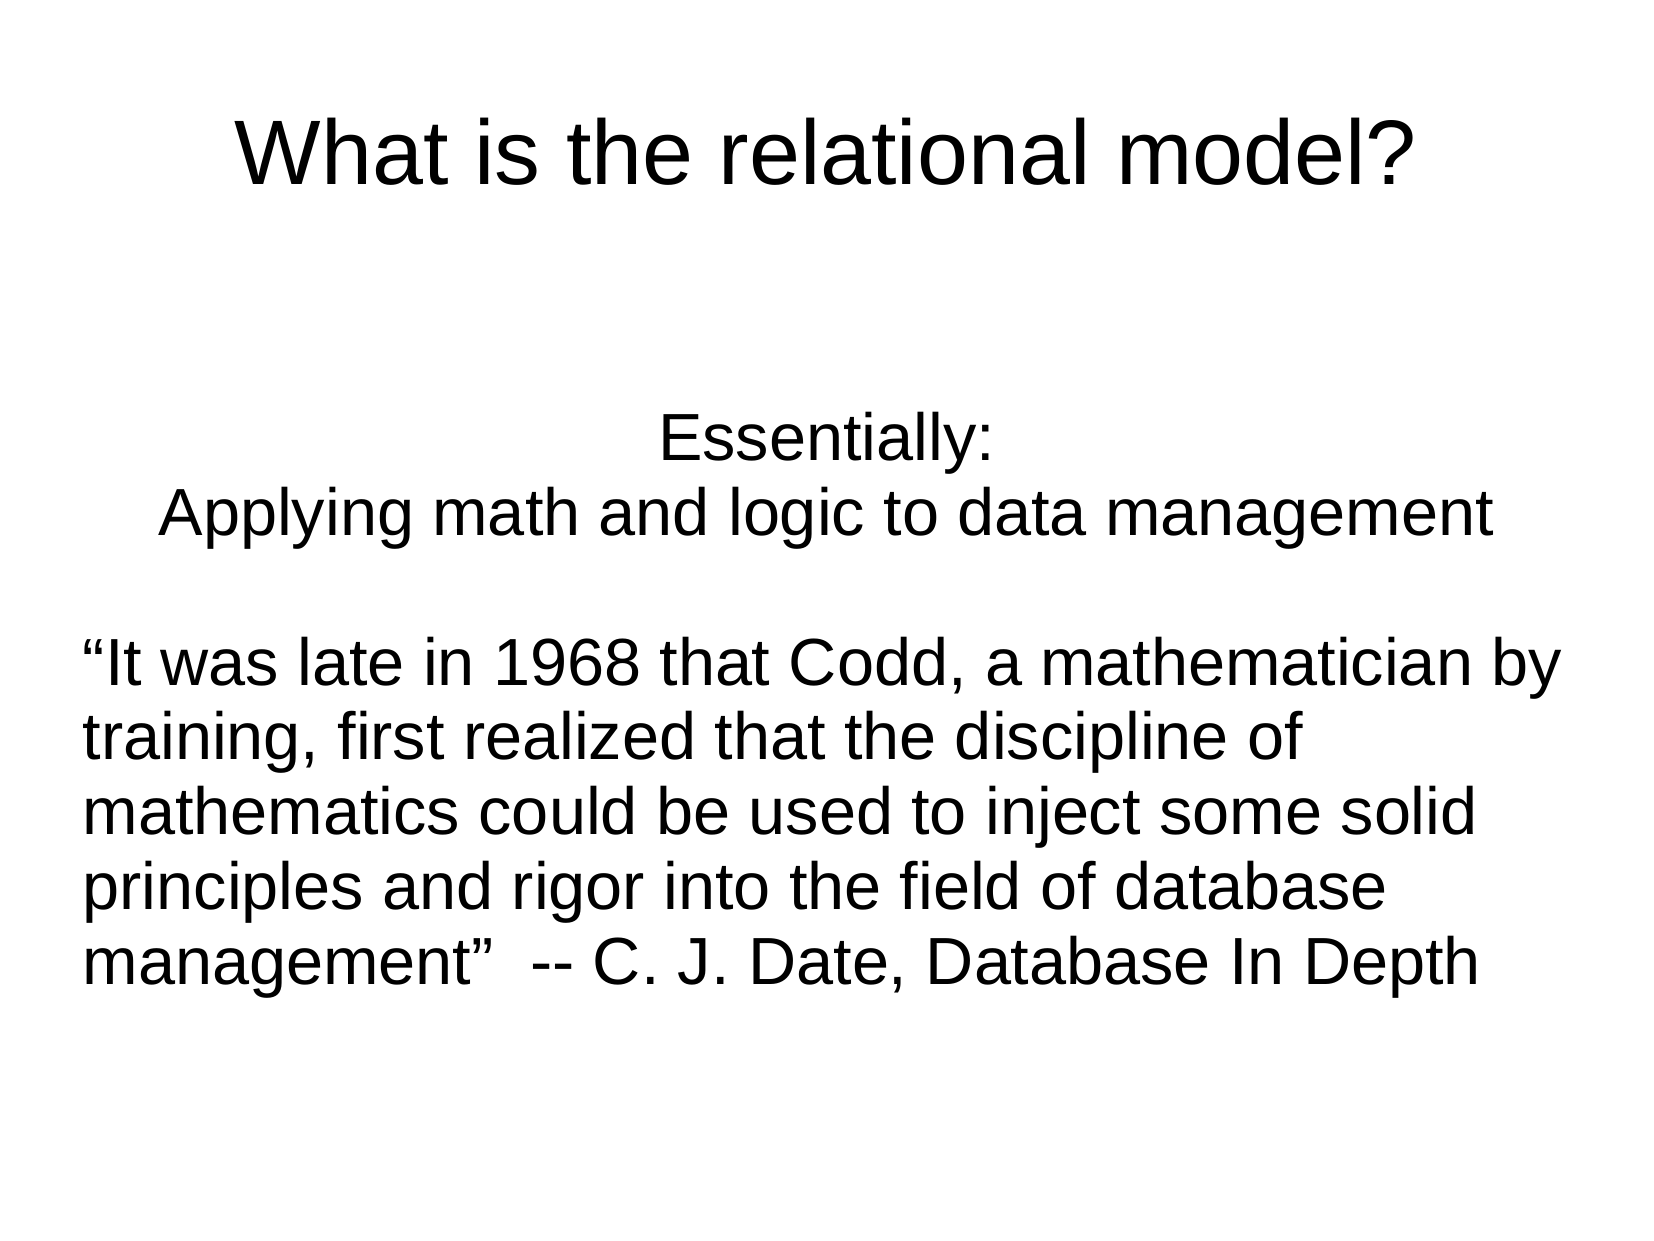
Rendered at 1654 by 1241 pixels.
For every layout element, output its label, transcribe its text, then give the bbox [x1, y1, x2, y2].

title What is the relational model? [82, 49, 1571, 257]
subtitle Essentially: Applying math and logic to data management “It was late in 1968 that Codd, a mathematician by training, first realized that the discipline of mathematics could be used to inject some solid principles and rigor into the field of database management” -- C. J. Date, Database In Depth [82, 290, 1571, 1109]
